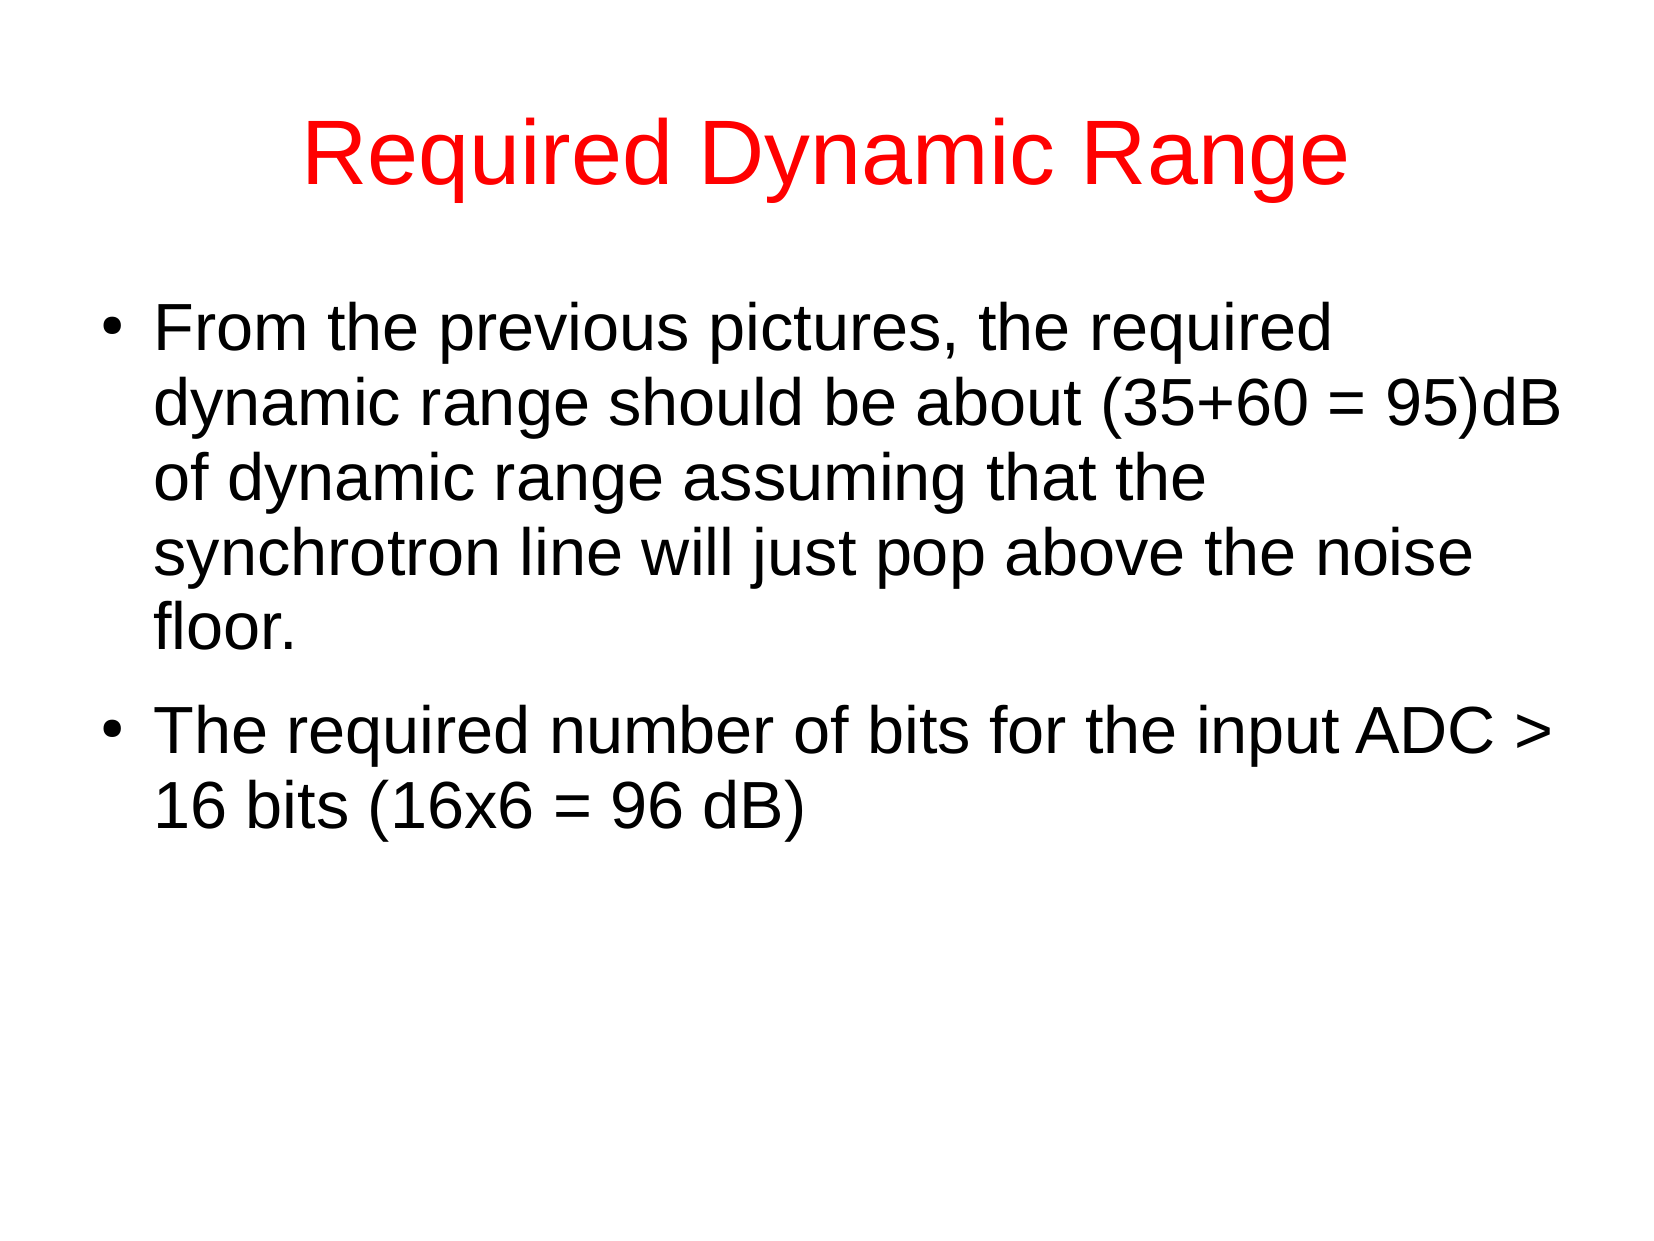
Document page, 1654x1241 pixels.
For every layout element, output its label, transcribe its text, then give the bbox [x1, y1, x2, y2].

title Required Dynamic Range [82, 49, 1571, 257]
list From the previous pictures, the required dynamic range should be about (35+60 = 95)dB of dynamic range assuming that the synchrotron line will just pop above the noise floor. The required number of bits for the input ADC > 16 bits (16x6 = 96 dB) [82, 290, 1571, 1094]
